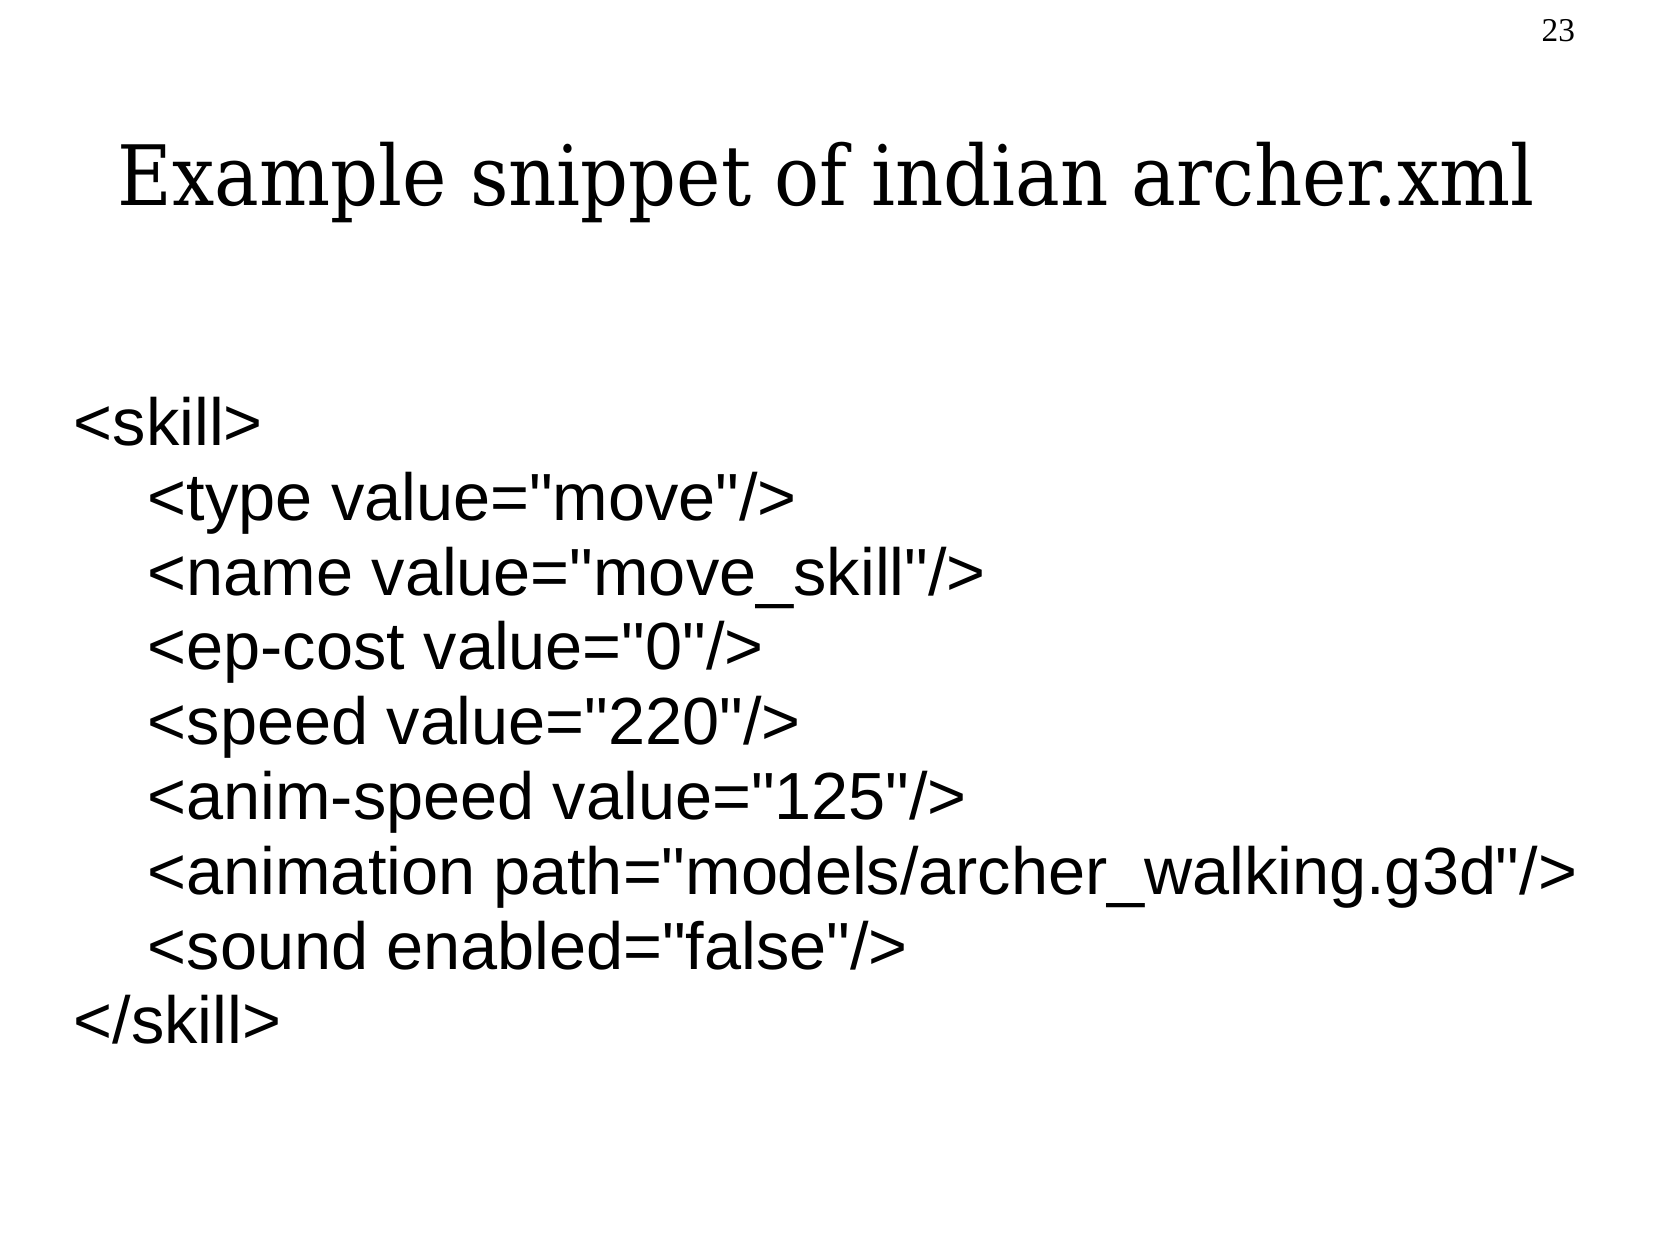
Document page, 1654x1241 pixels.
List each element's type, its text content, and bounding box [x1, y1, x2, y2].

title Example snippet of indian archer.xml [82, 49, 1571, 257]
text_box <skill> <type value="move"/> <name value="move_skill"/> <ep-cost value="0"/> <speed value="220"/> <anim-speed value="125"/> <animation path="models/archer_walking.g3d"/> <sound enabled="false"/> </skill> [59, 377, 1607, 1099]
